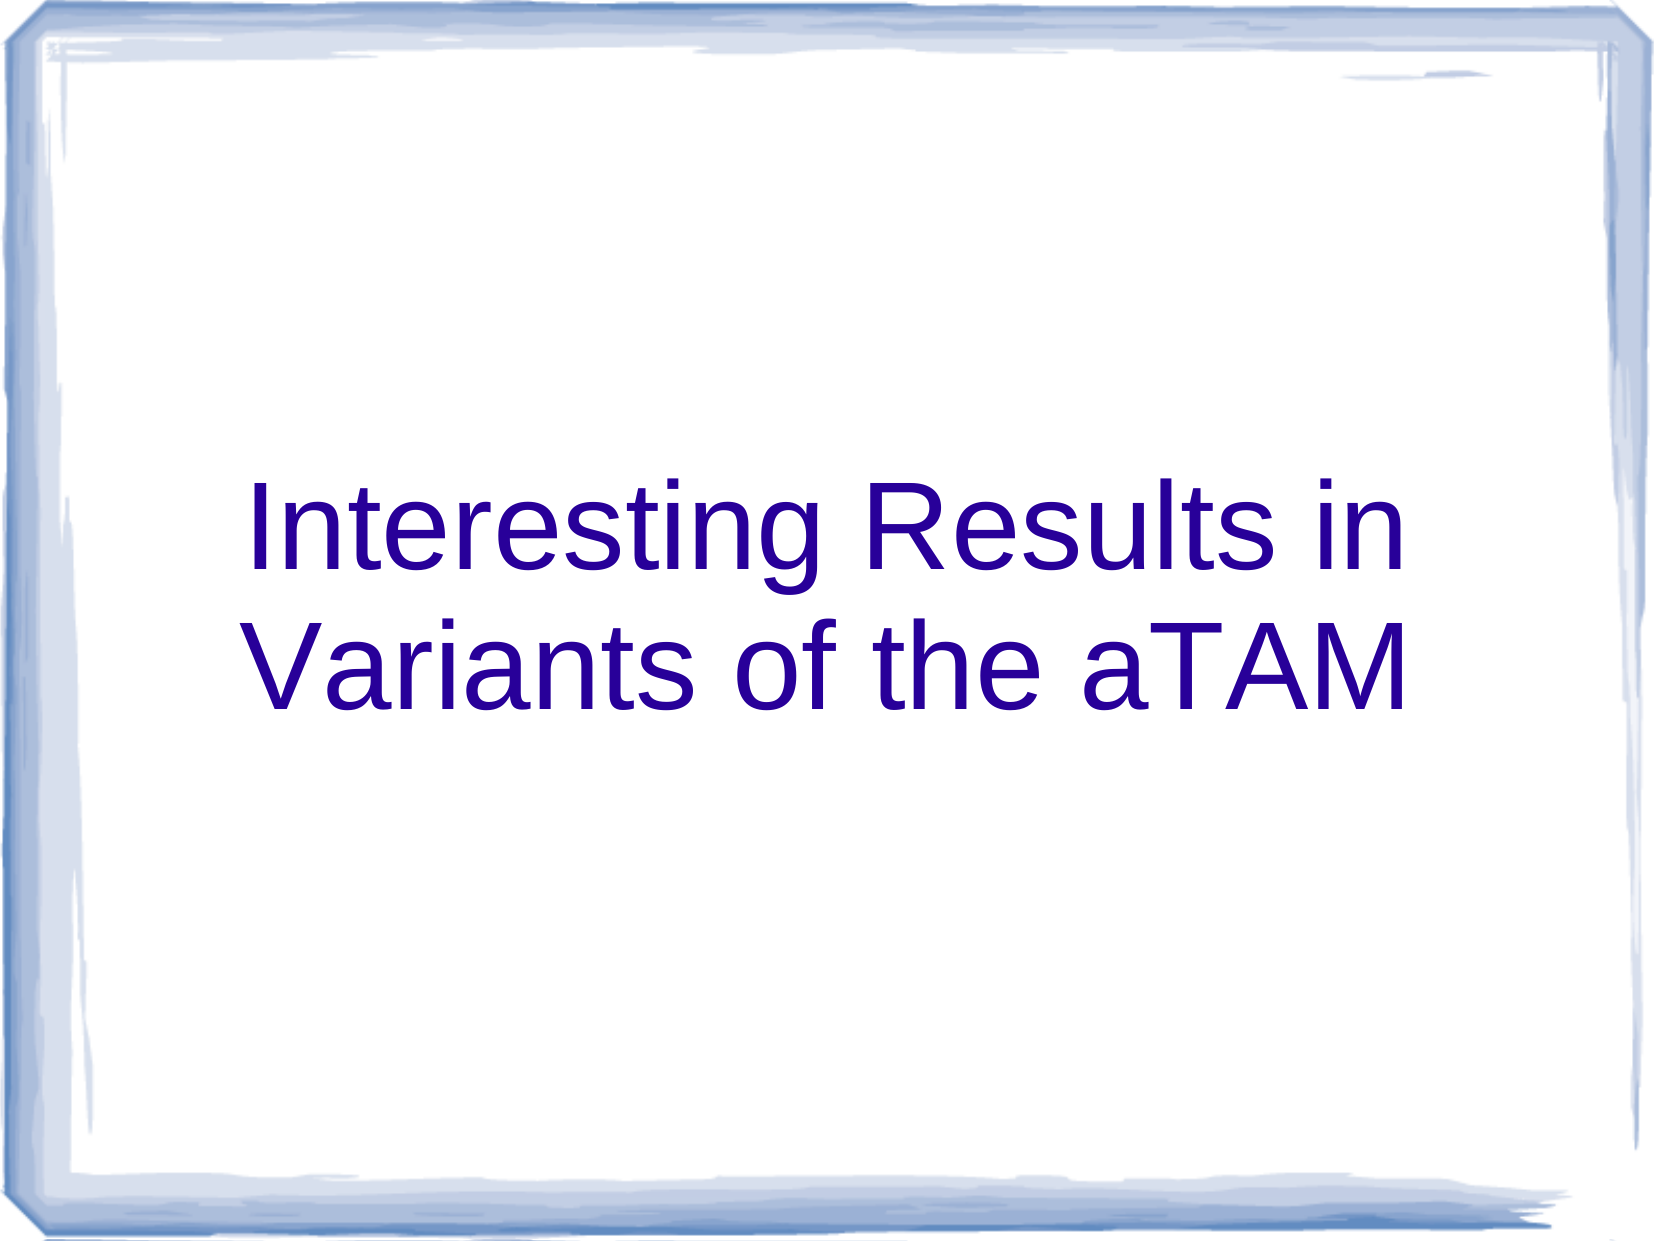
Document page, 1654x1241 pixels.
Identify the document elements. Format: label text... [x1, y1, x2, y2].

picture [0, 0, 1654, 1241]
subtitle Interesting Results in Variants of the aTAM [82, 49, 1571, 1144]
